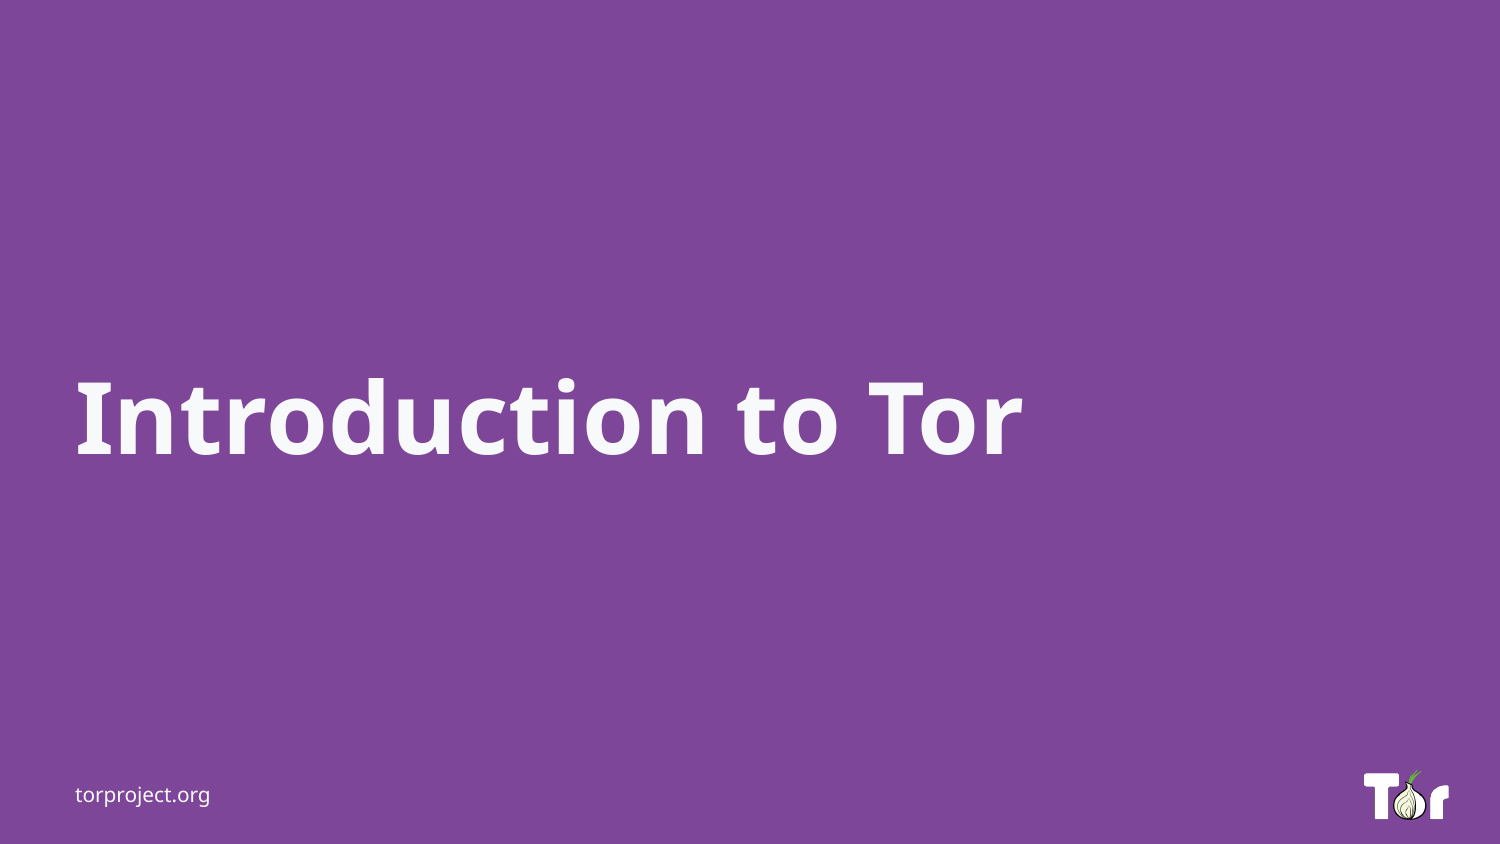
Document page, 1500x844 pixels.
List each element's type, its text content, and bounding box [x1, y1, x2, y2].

title Introduction to Tor [75, 215, 1050, 629]
picture [1364, 768, 1449, 820]
